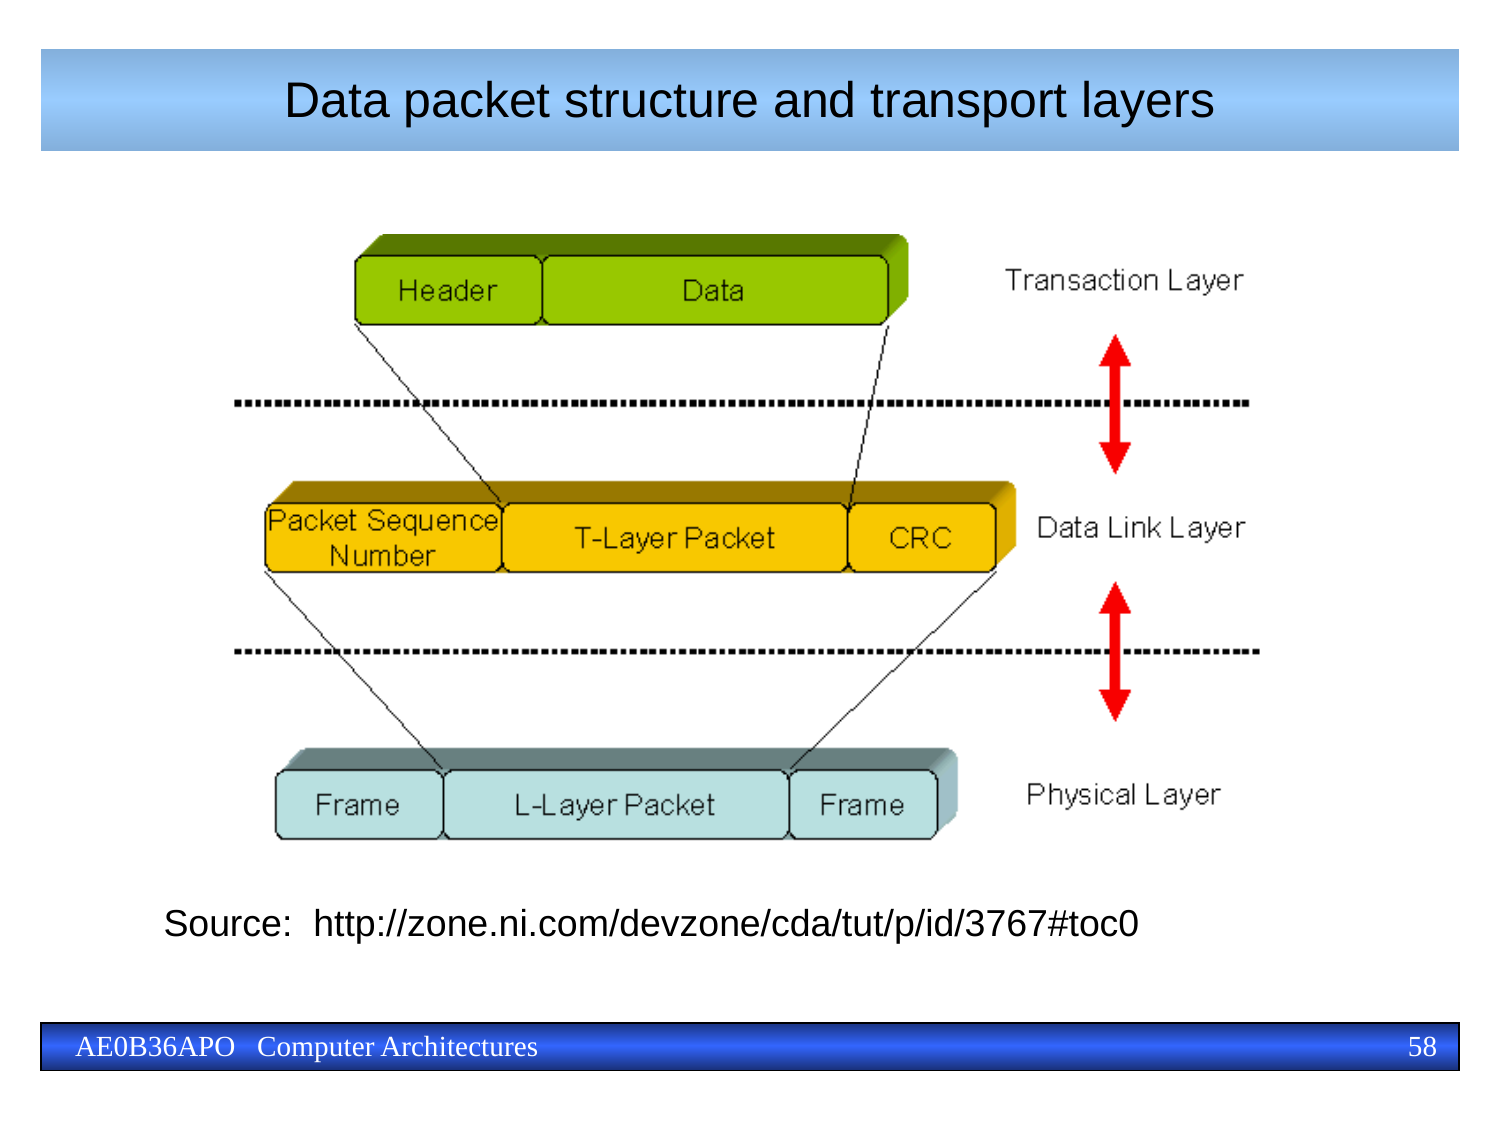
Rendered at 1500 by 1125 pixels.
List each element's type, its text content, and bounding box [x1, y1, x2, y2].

title Data packet structure and transport layers [41, 49, 1459, 151]
picture [233, 234, 1267, 842]
text_box Source: http://zone.ni.com/devzone/cda/tut/p/id/3767#toc0 [135, 891, 1424, 953]
